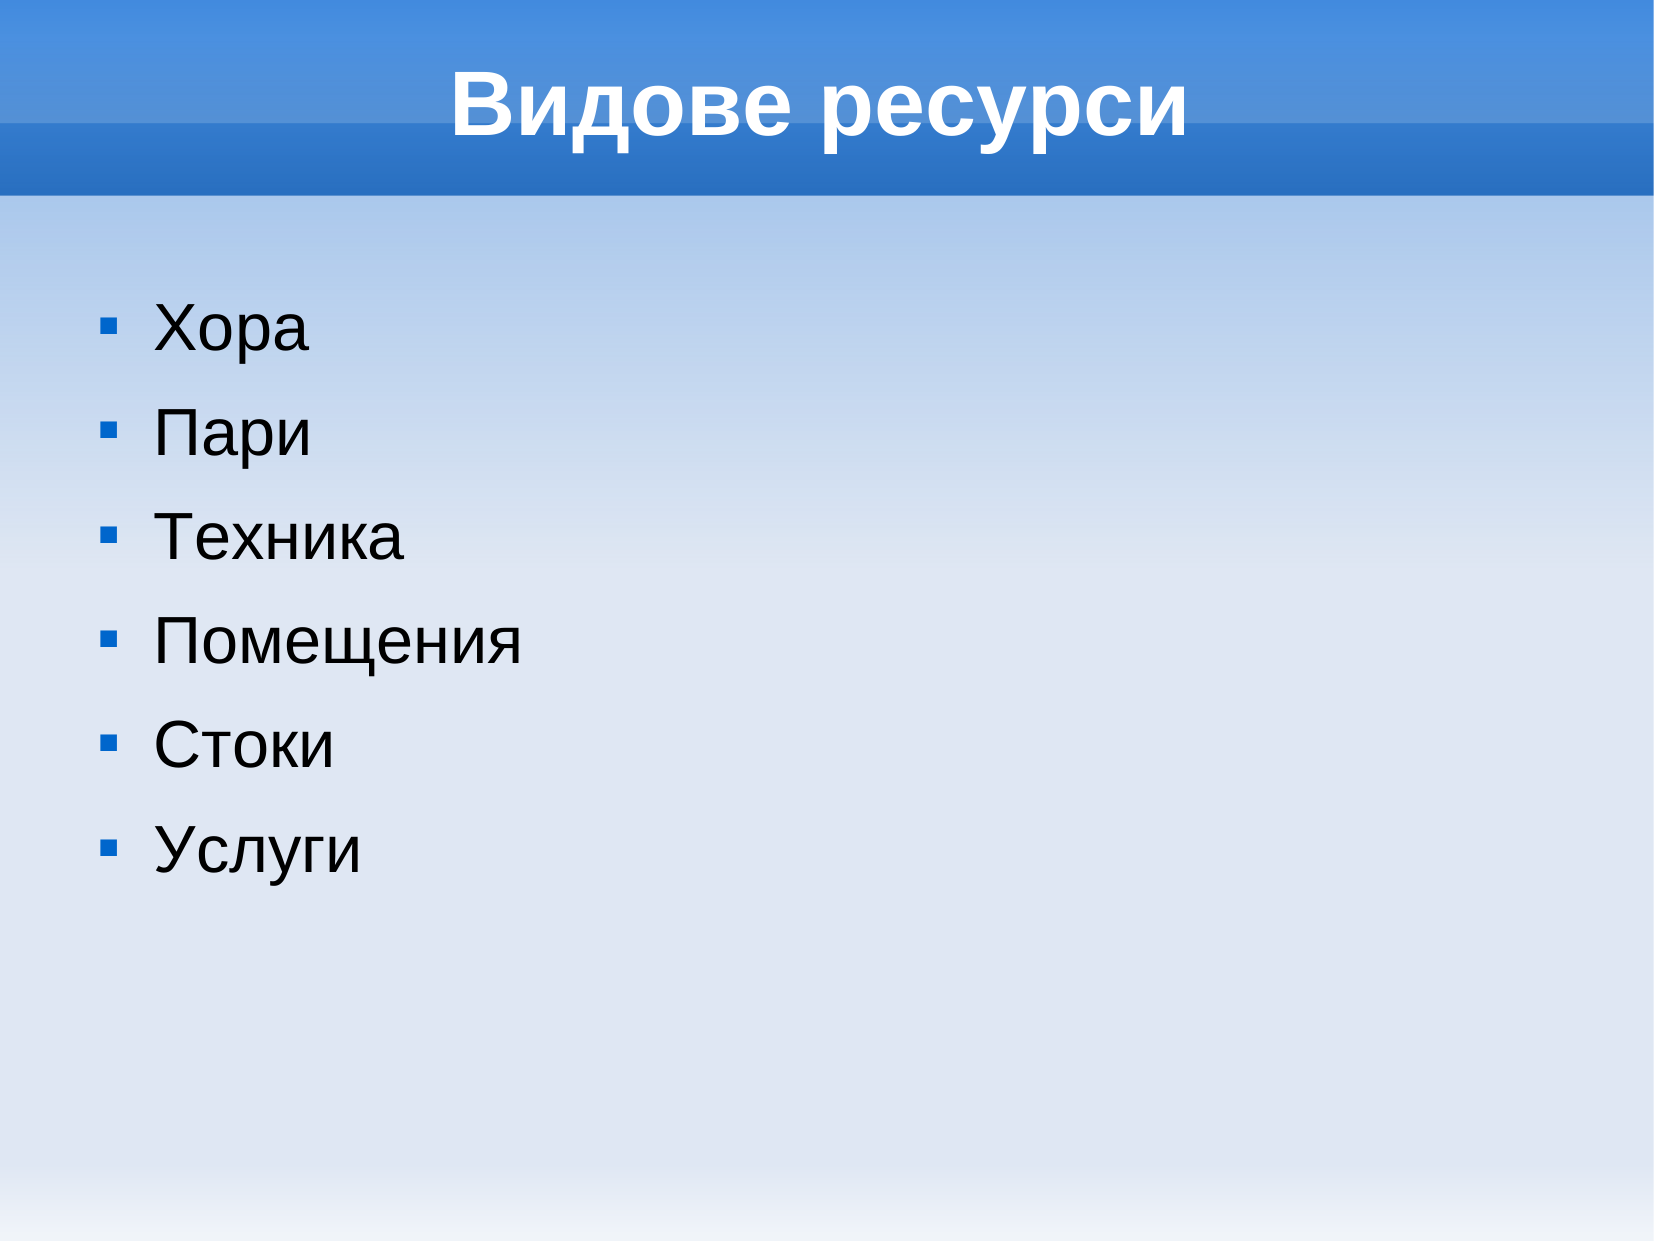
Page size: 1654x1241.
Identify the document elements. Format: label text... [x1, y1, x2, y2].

title Видове ресурси [76, 0, 1565, 208]
list Хора Пари Техника Помещения Стоки Услуги [82, 290, 1571, 1109]
picture [0, 0, 1654, 1241]
